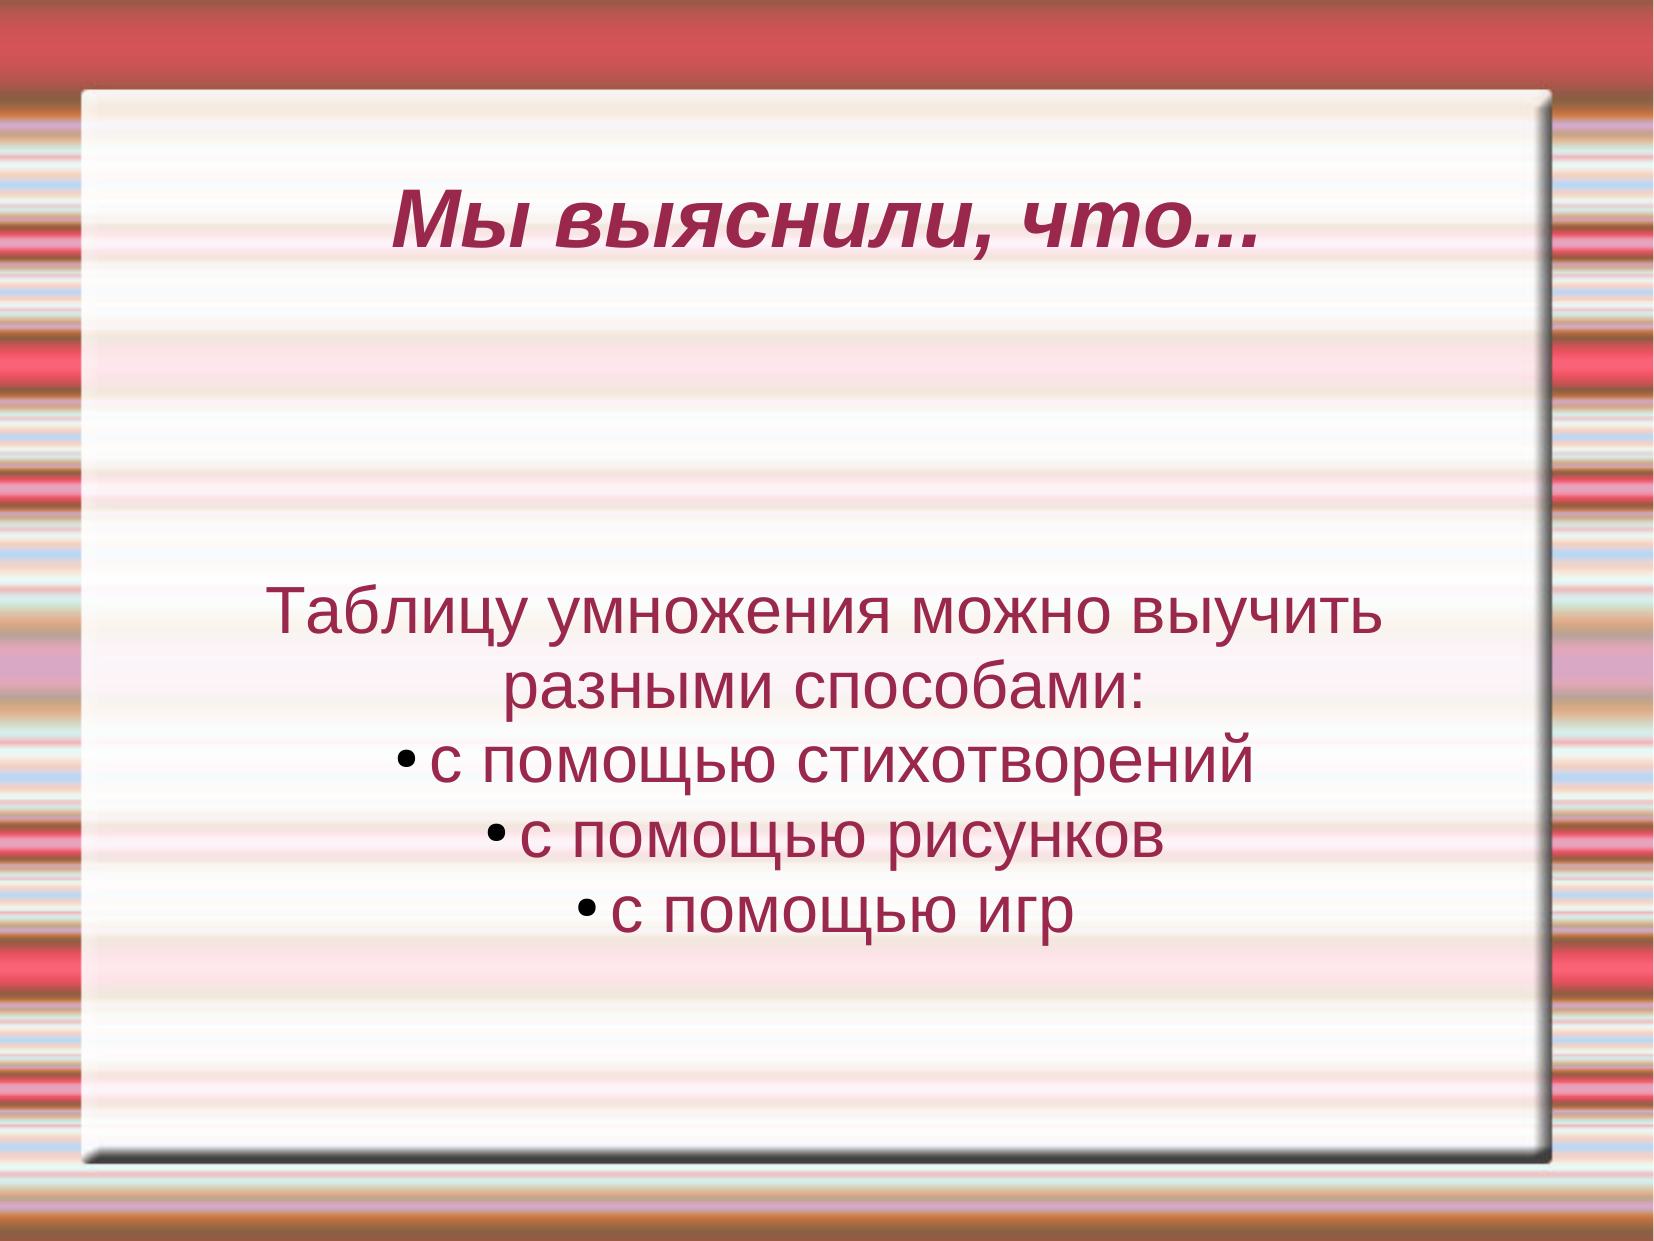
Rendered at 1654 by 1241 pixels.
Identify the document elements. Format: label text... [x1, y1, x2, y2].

title Мы выяснили, что... [121, 122, 1534, 315]
picture [0, 0, 1654, 1241]
subtitle Таблицу умножения можно выучить разными способами: с помощью стихотворений с помощью рисунков с помощью игр [134, 358, 1516, 1162]
